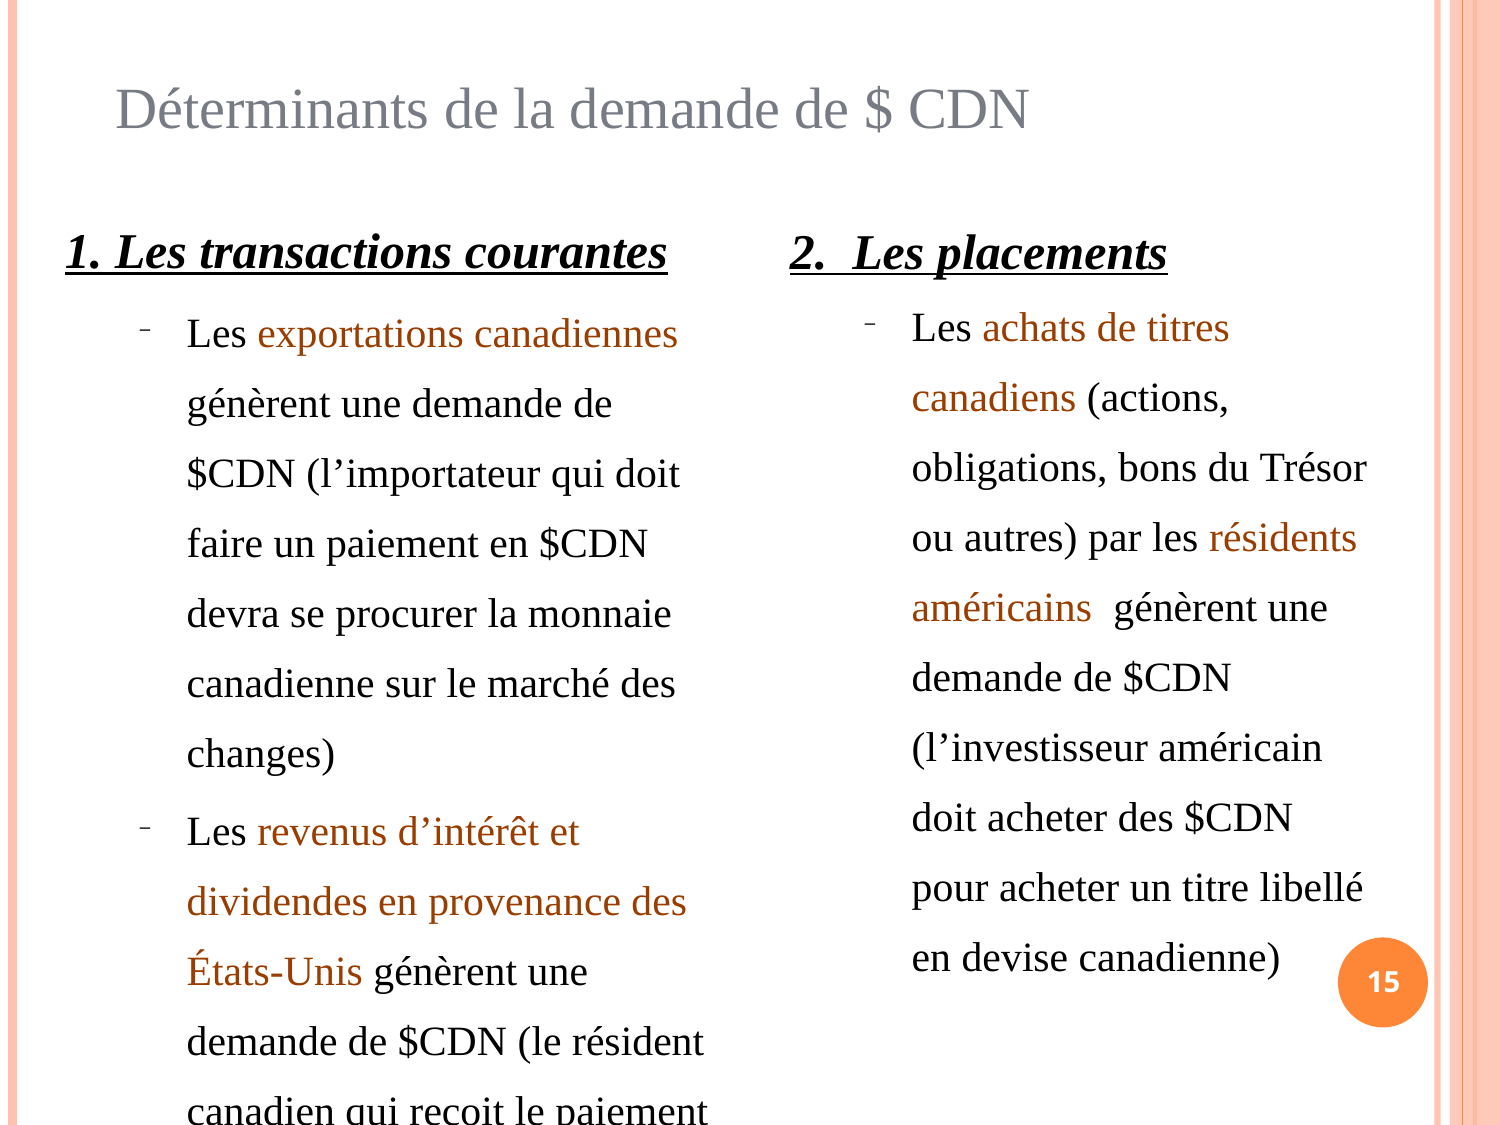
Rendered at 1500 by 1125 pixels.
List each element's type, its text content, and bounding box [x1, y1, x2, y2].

text_box 1. Les transactions courantes Les exportations canadiennes génèrent une demande de $CDN (l’importateur qui doit faire un paiement en $CDN devra se procurer la monnaie canadienne sur le marché des changes) Les revenus d’intérêt et dividendes en provenance des États-Unis génèrent une demande de $CDN (le résident canadien qui reçoit le paiement en $US souhaitera obtenir des $CDN sur le marché des changes) [49, 187, 738, 1125]
text_box 2. Les placements Les achats de titres canadiens (actions, obligations, bons du Trésor ou autres) par les résidents américains génèrent une demande de $CDN (l’investisseur américain doit acheter des $CDN pour acheter un titre libellé en devise canadienne) [774, 188, 1387, 1038]
slide_number <numéro> [1387, 940, 1434, 1027]
text_box Déterminants de la demande de $ CDN [101, 62, 1263, 150]
